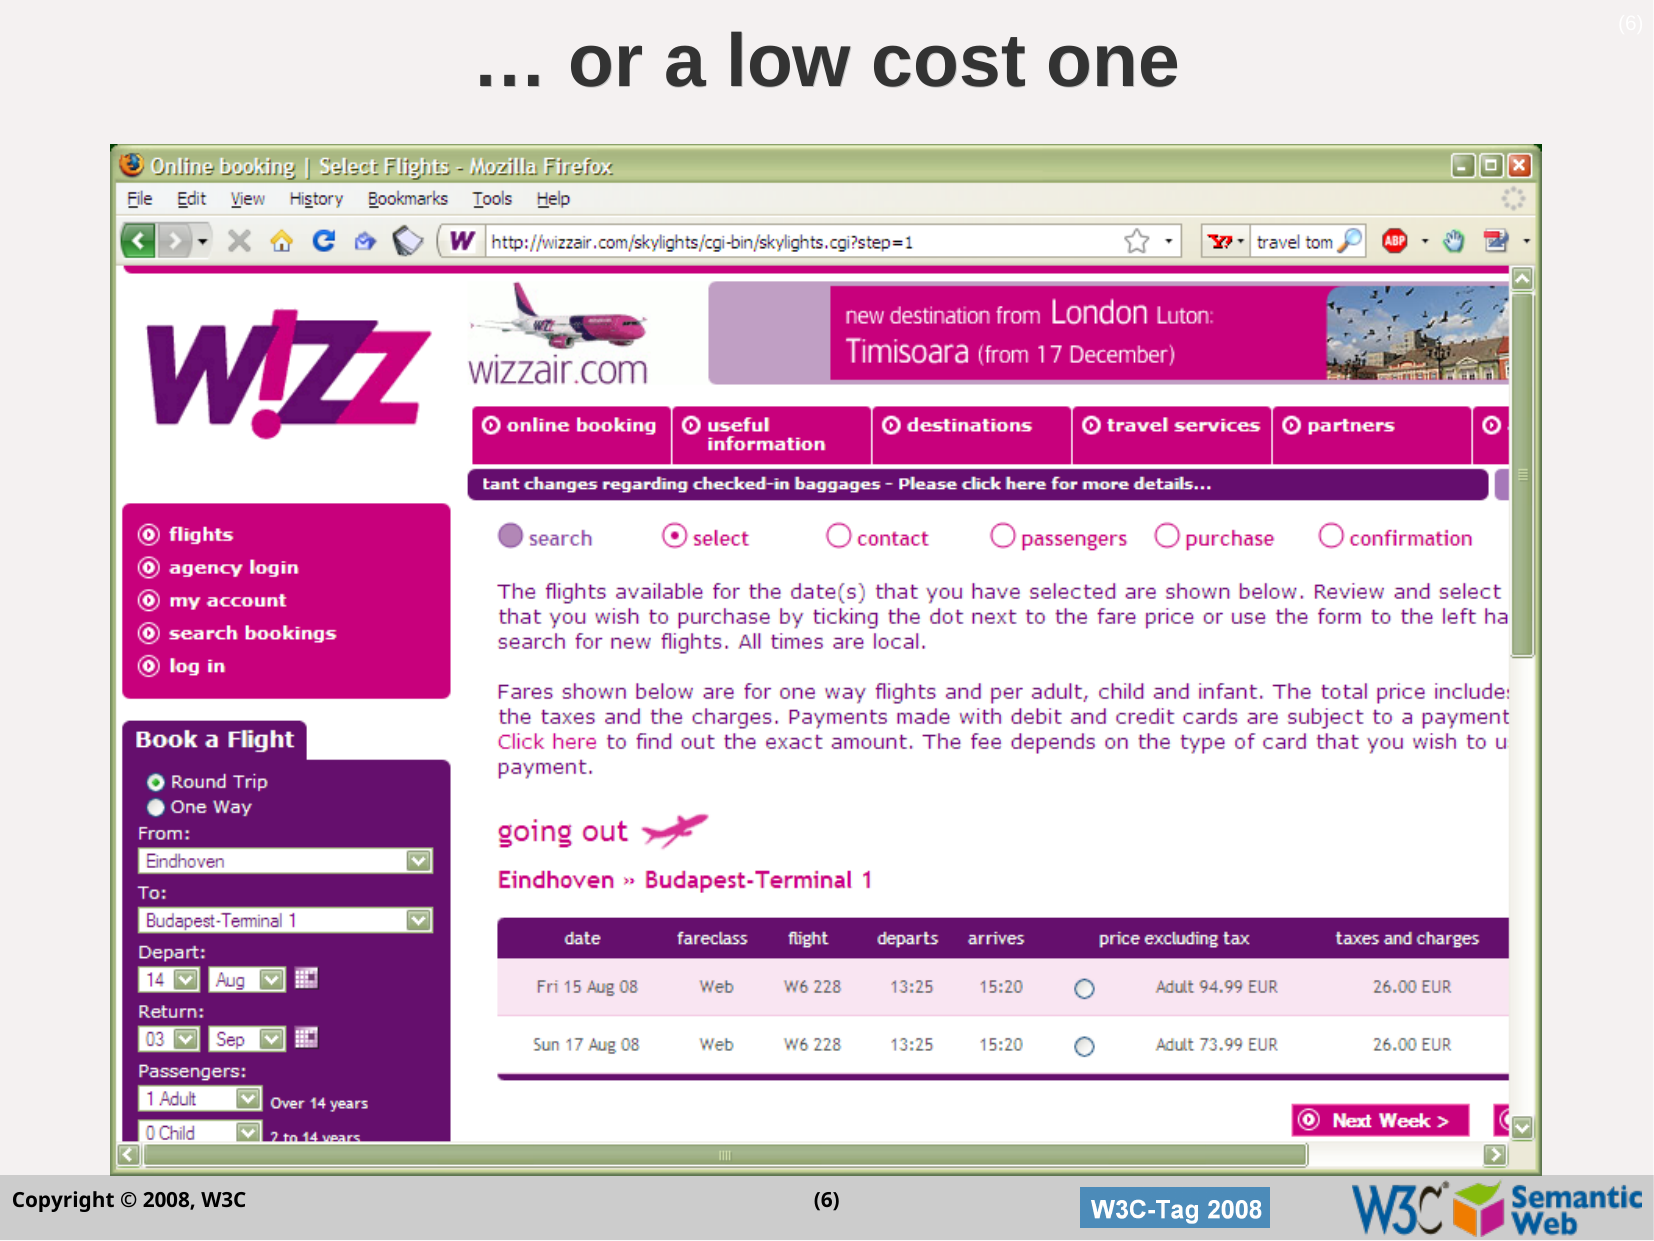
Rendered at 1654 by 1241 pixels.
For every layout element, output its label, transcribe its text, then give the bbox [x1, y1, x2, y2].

picture [1080, 1187, 1270, 1228]
picture [110, 144, 1542, 1177]
title … or a low cost one [0, 0, 1654, 119]
picture [1352, 1178, 1642, 1237]
